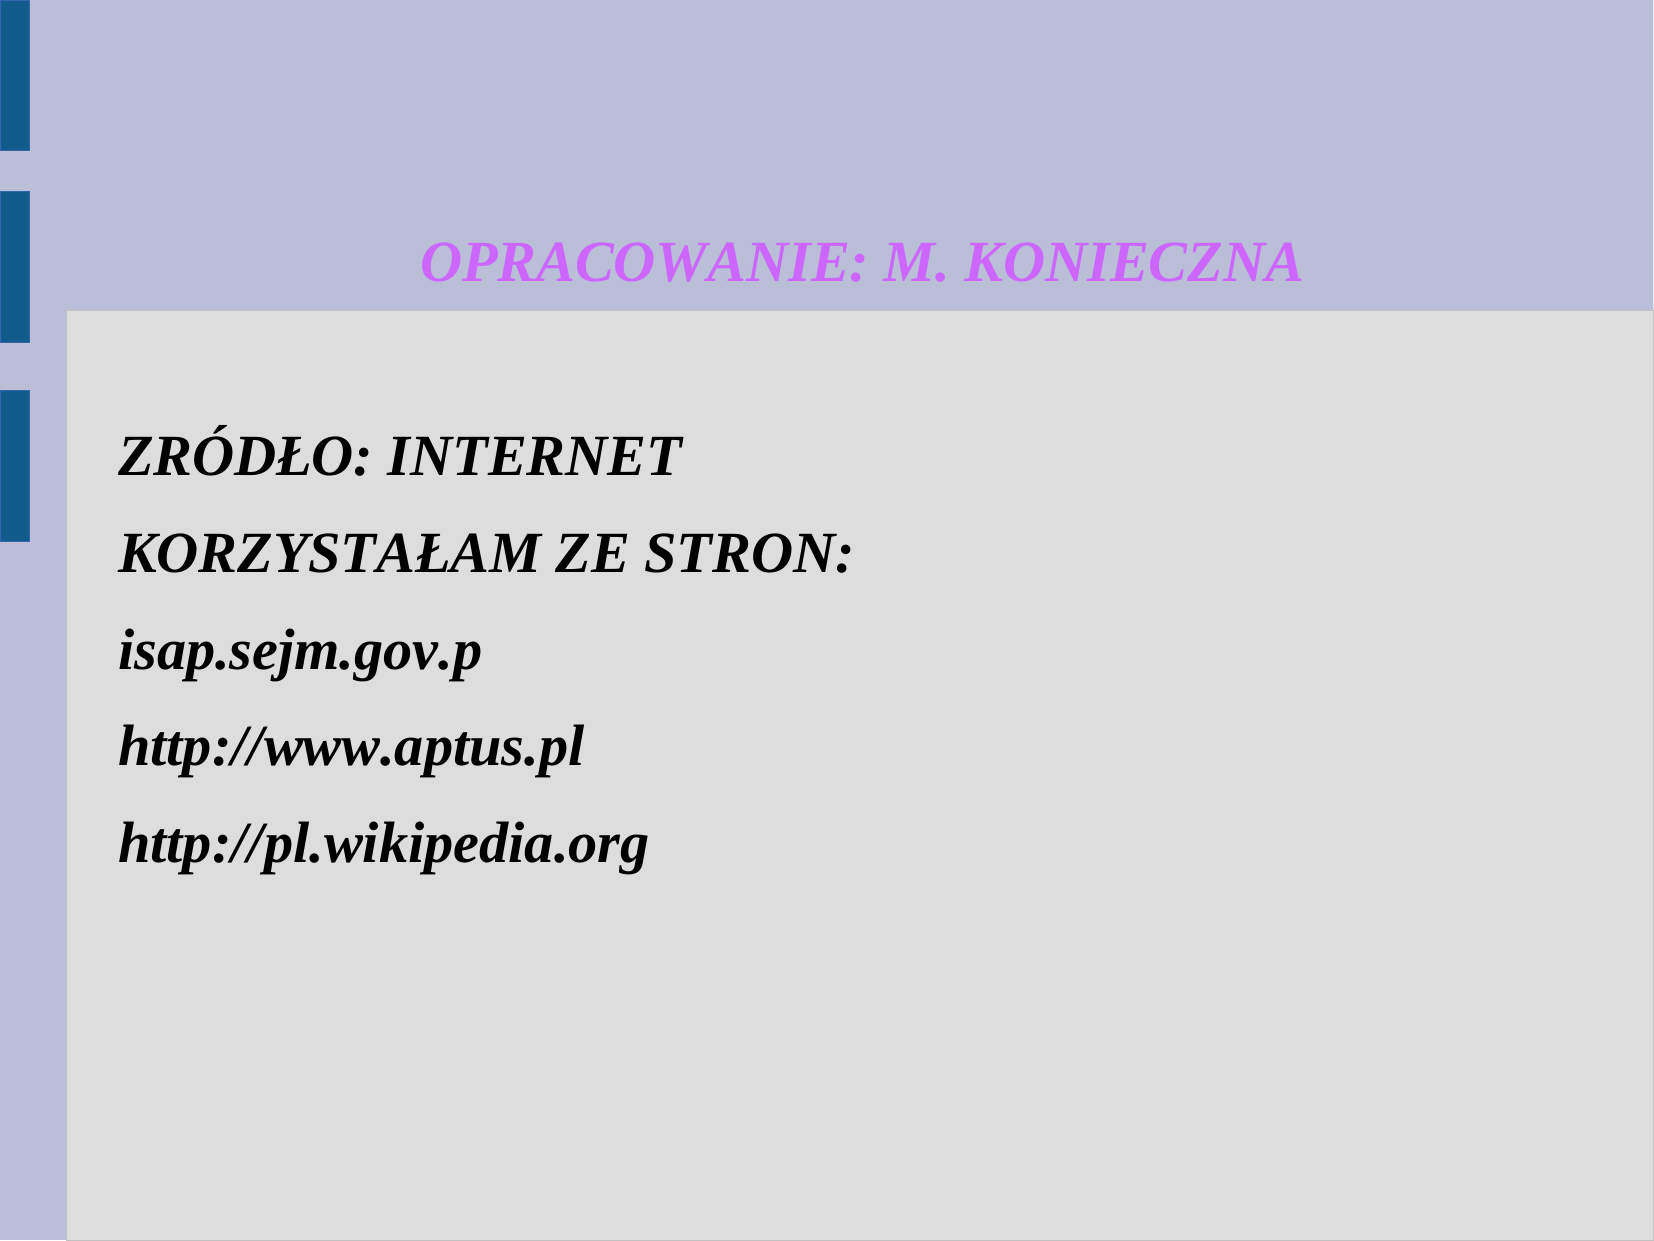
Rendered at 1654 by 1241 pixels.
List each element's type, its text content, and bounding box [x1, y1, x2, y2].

list OPRACOWANIE: M. KONIECZNA ZRÓDŁO: INTERNET KORZYSTAŁAM ZE STRON: isap.sejm.gov.p http://www.aptus.pl http://pl.wikipedia.org [118, 129, 1607, 1173]
